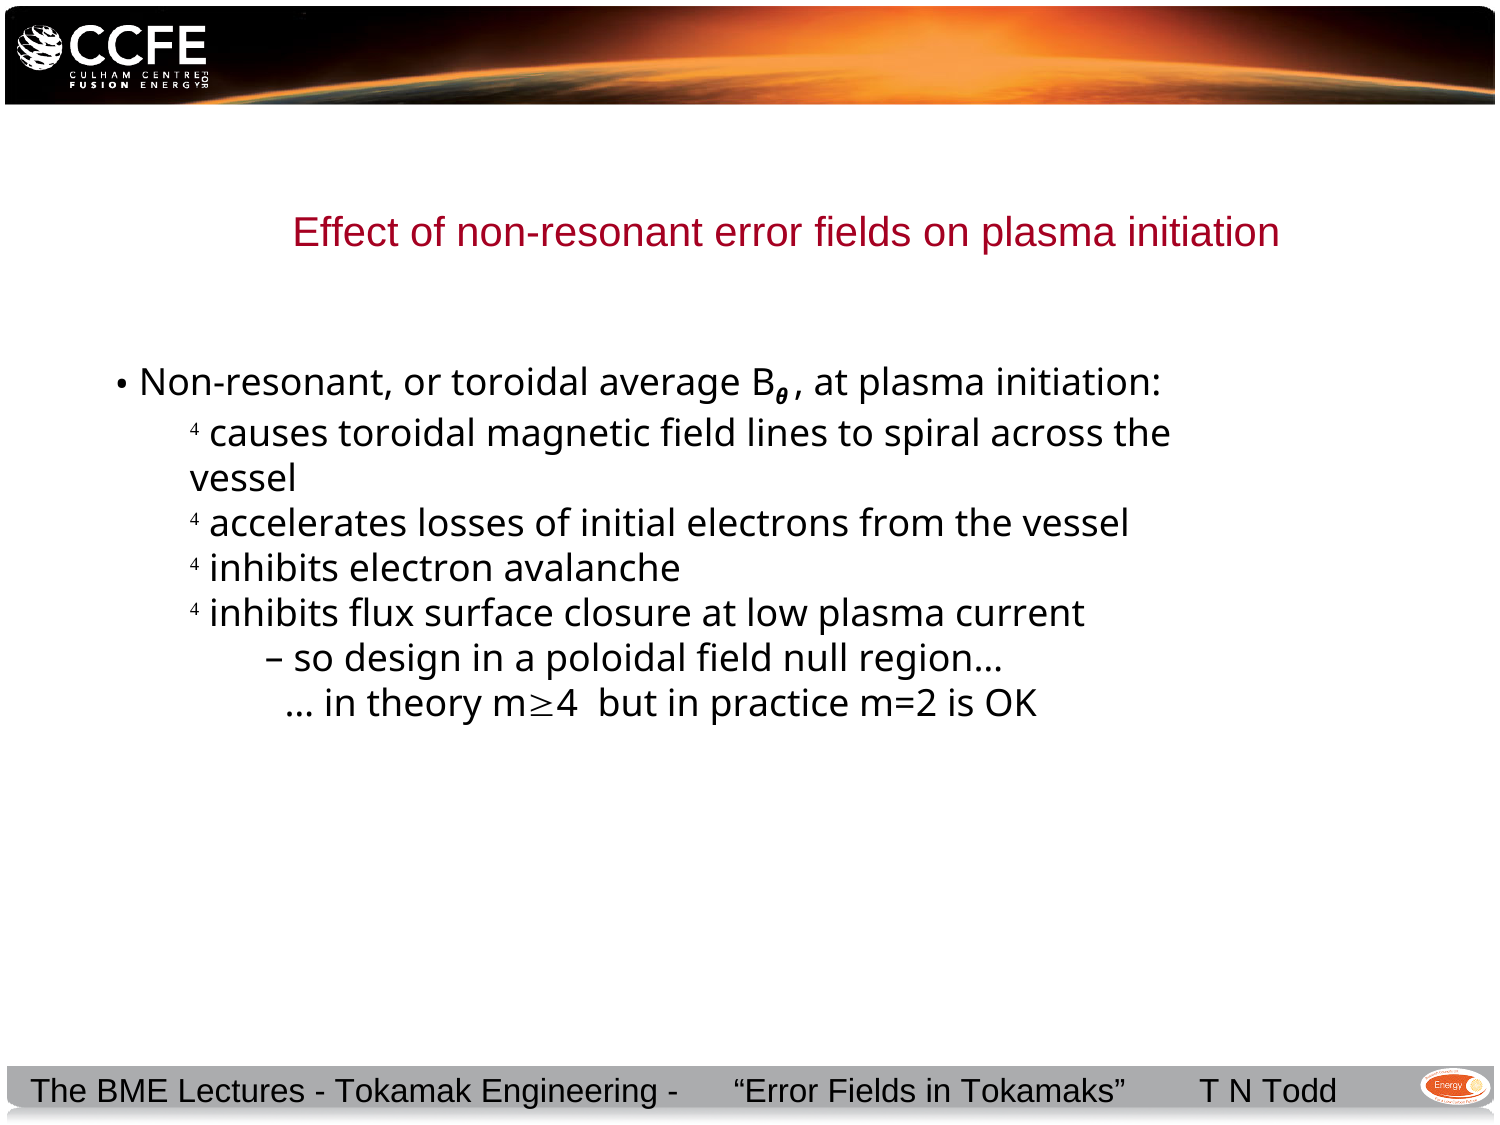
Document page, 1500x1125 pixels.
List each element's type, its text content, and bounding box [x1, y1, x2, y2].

picture [1421, 1067, 1490, 1106]
picture [5, 6, 1495, 105]
text_box Effect of non-resonant error fields on plasma initiation [277, 197, 1296, 263]
text_box Non-resonant, or toroidal average Bθ , at plasma initiation: causes toroidal magnetic field lines to spiral across the vessel accelerates losses of initial electrons from the vessel inhibits electron avalanche inhibits flux surface closure at low plasma current so design in a poloidal field null region… … in theory m4 but in practice m=2 is OK [100, 349, 1281, 777]
